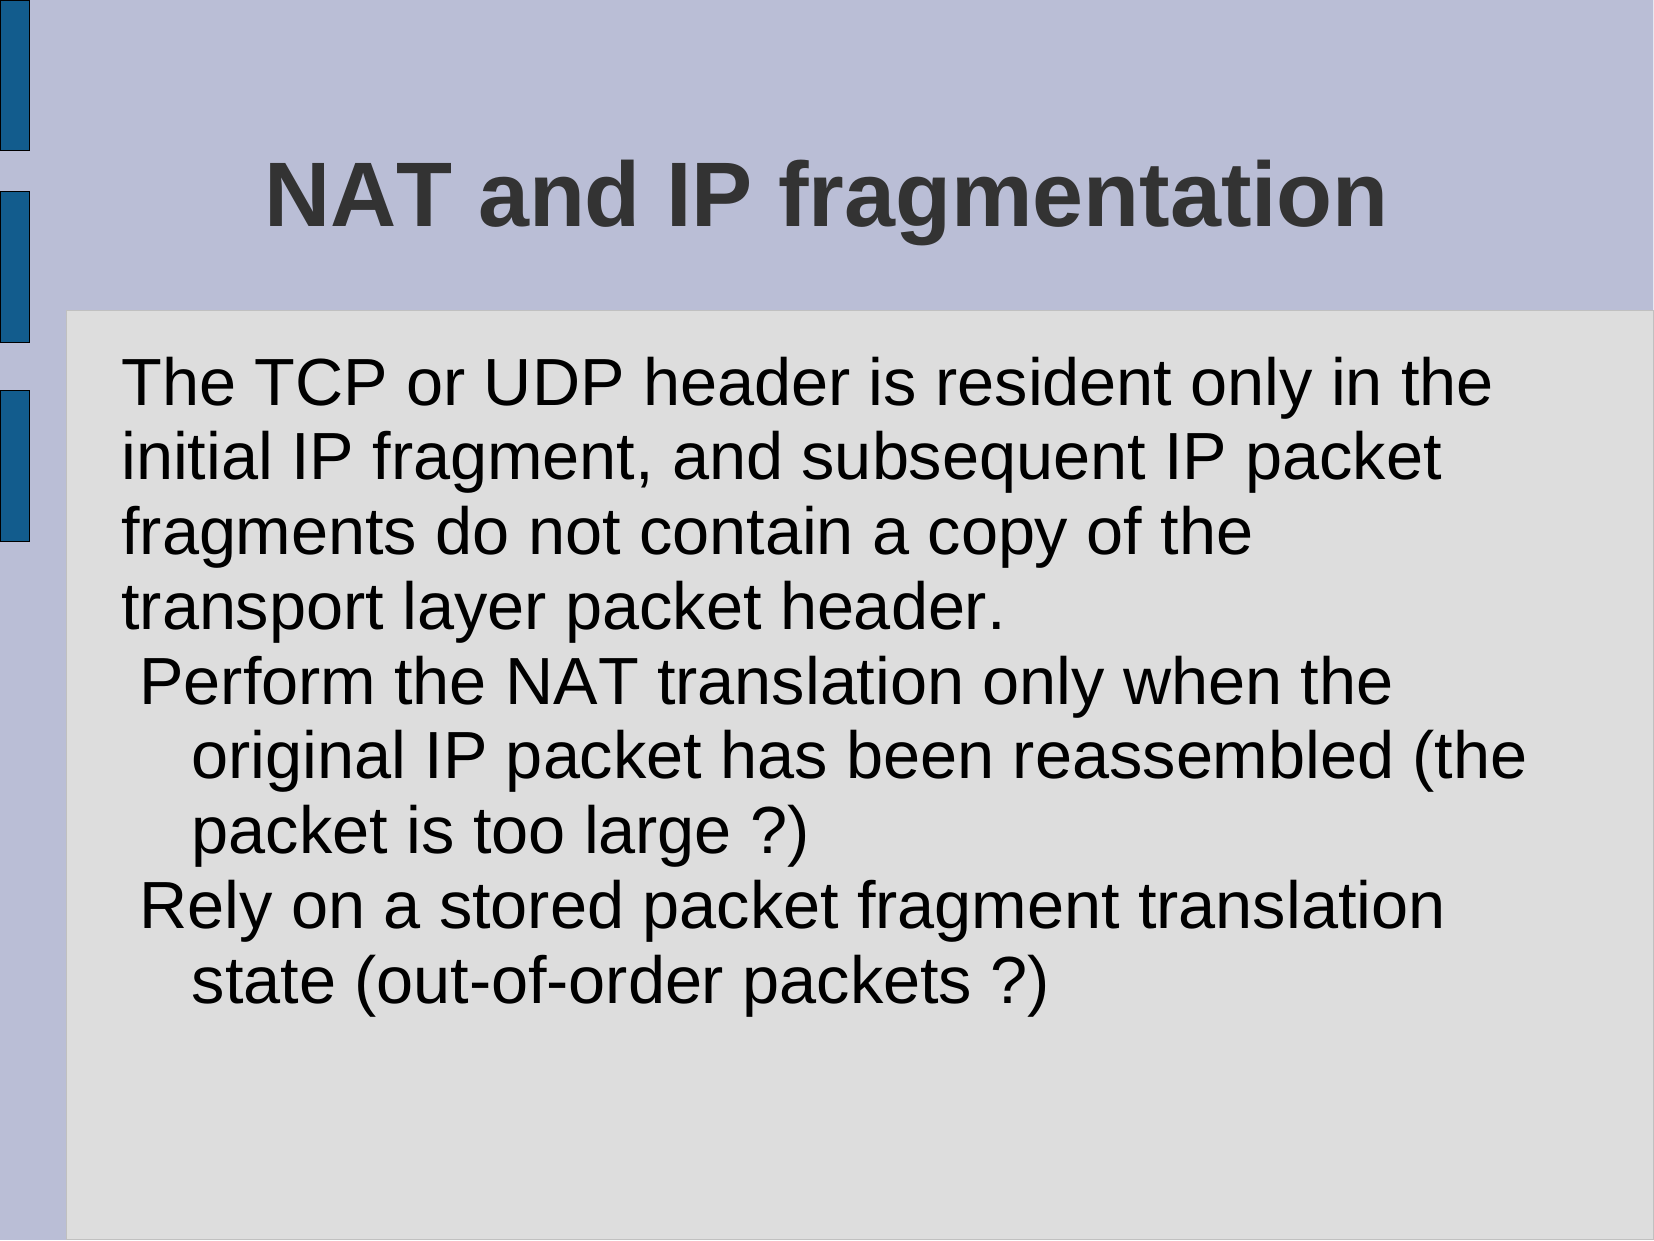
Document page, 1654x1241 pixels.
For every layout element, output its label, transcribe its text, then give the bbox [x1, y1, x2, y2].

title NAT and IP fragmentation [121, 91, 1534, 299]
list The TCP or UDP header is resident only in the initial IP fragment, and subsequent IP packet fragments do not contain a copy of the transport layer packet header. Perform the NAT translation only when the original IP packet has been reassembled (the packet is too large ?) Rely on a stored packet fragment translation state (out-of-order packets ?) [121, 344, 1534, 1226]
